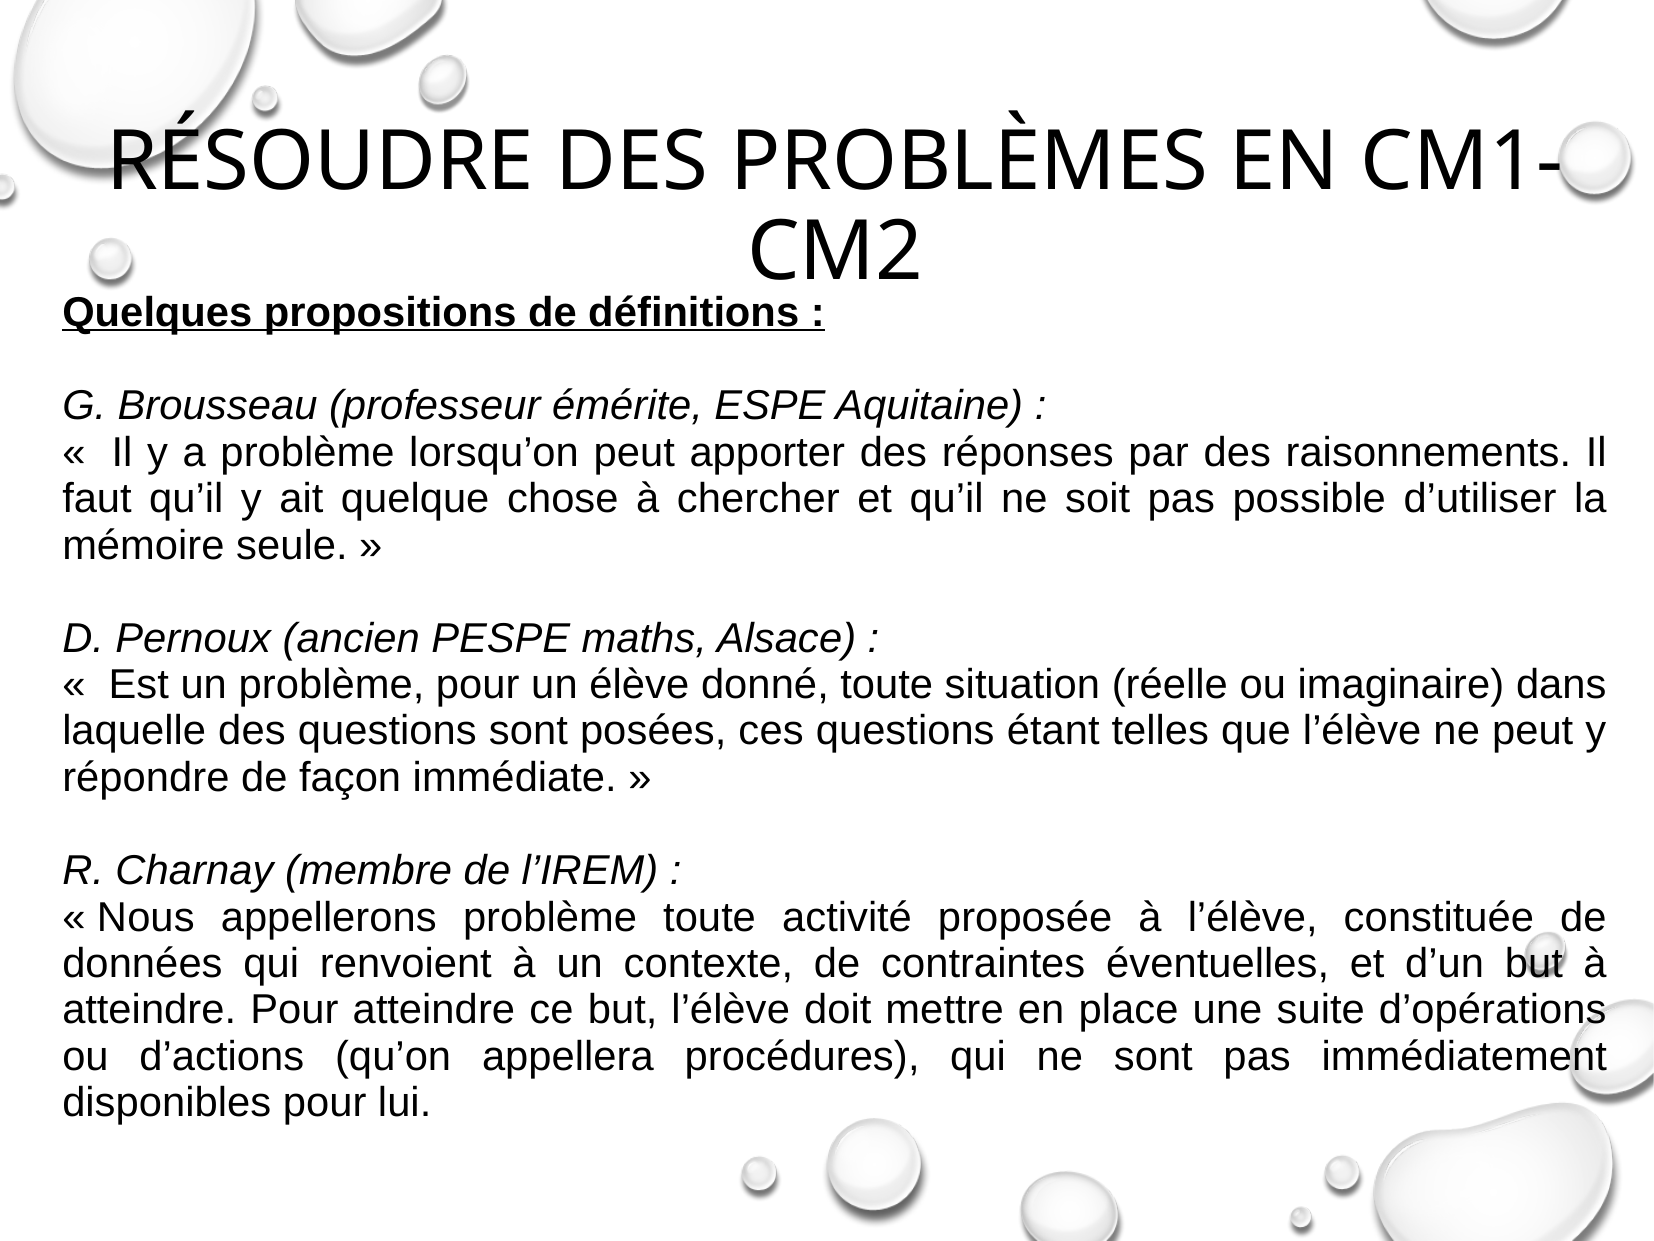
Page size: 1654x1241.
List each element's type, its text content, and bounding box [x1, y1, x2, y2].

picture [0, 0, 1654, 1241]
text_box Quelques propositions de définitions : G. Brousseau (professeur émérite, ESPE Aquitaine) : « Il y a problème lorsqu’on peut apporter des réponses par des raisonnements. Il faut qu’il y ait quelque chose à chercher et qu’il ne soit pas possible d’utiliser la mémoire seule. » D. Pernoux (ancien PESPE maths, Alsace) : « Est un problème, pour un élève donné, toute situation (réelle ou imaginaire) dans laquelle des questions sont posées, ces questions étant telles que l’élève ne peut y répondre de façon immédiate. » R. Charnay (membre de l’IREM) : « Nous appellerons problème toute activité proposée à l’élève, constituée de données qui renvoient à un contexte, de contraintes éventuelles, et d’un but à atteindre. Pour atteindre ce but, l’élève doit mettre en place une suite d’opérations ou d’actions (qu’on appellera procédures), qui ne sont pas immédiatement disponibles pour lui. [47, 281, 1623, 1216]
title Résoudre des problèmes en CM1-CM2 [90, 104, 1580, 281]
